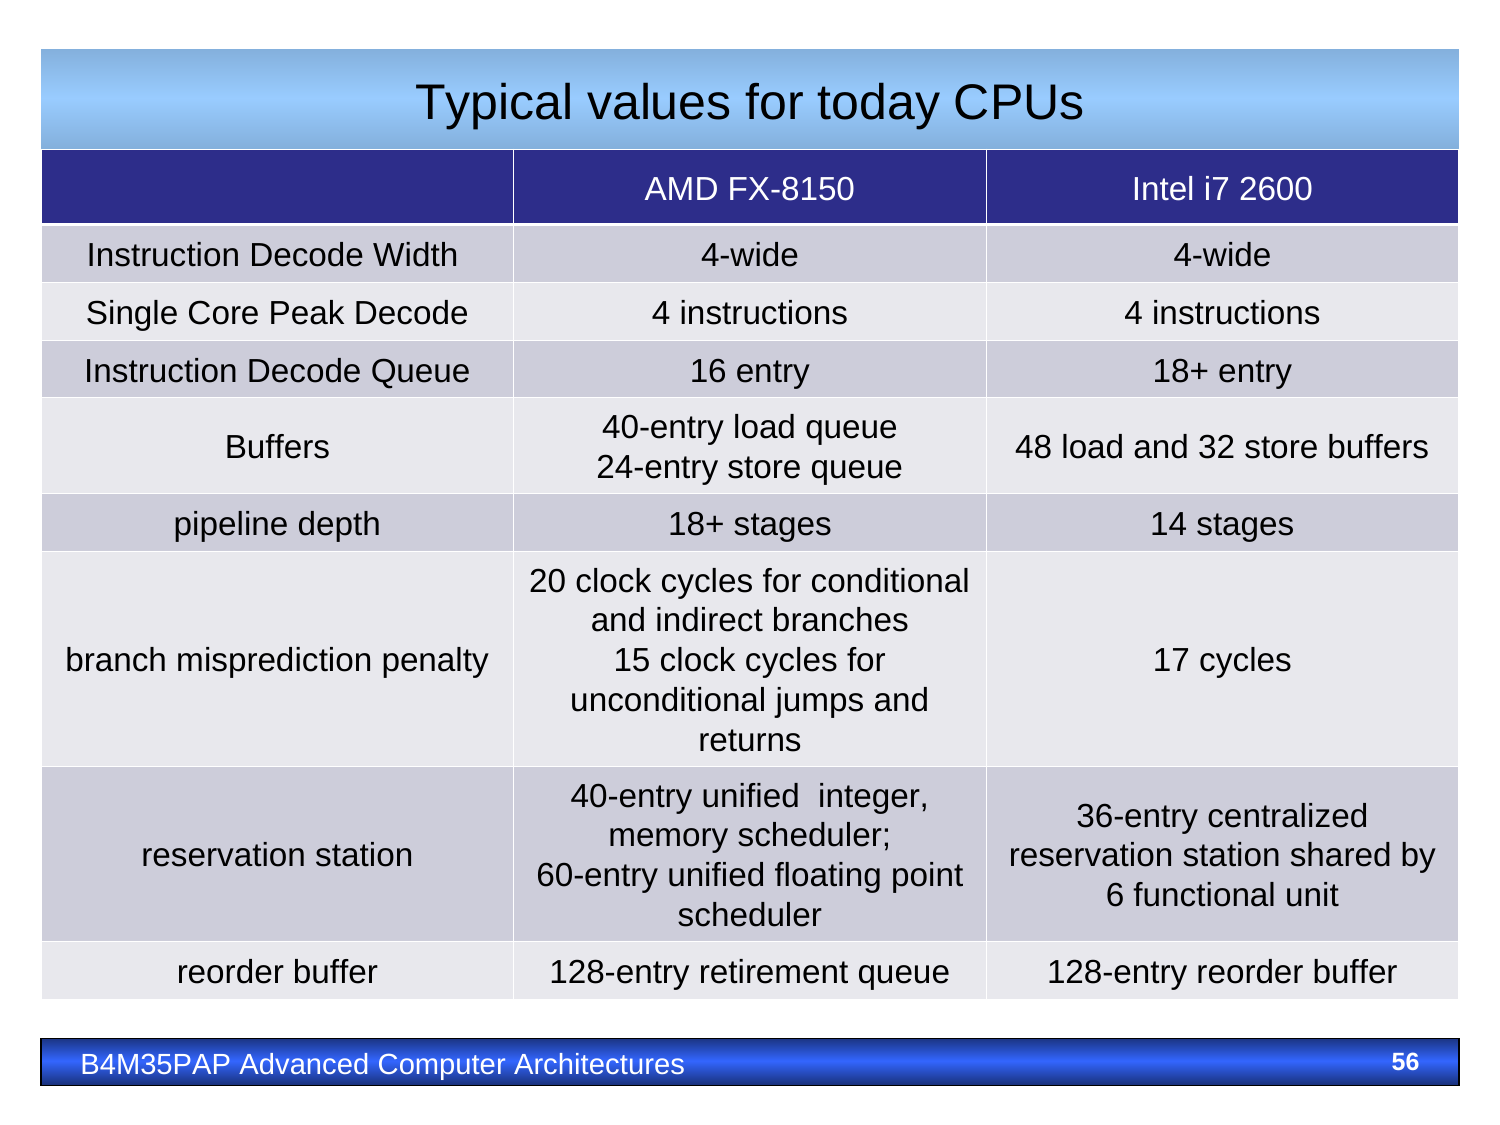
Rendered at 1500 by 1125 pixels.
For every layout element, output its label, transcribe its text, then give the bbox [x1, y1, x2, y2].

table_cell 48 load and 32 store buffers [987, 398, 1458, 493]
title Typical values for today CPUs [41, 49, 1459, 149]
table_cell 4 instructions [987, 283, 1458, 340]
table_cell Instruction Decode Queue [42, 341, 513, 397]
table_cell 4 instructions [514, 283, 986, 340]
table_cell Single Core Peak Decode [42, 283, 513, 340]
table_cell 17 cycles [987, 552, 1458, 766]
table_header AMD FX-8150 [514, 150, 986, 223]
table_cell branch misprediction penalty [42, 552, 513, 766]
table_cell 128-entry retirement queue [514, 942, 986, 999]
table_cell 4-wide [987, 226, 1458, 282]
table_cell Buffers [42, 398, 513, 493]
table_cell 40-entry load queue 24-entry store queue [514, 398, 986, 493]
table_cell 18+ entry [987, 341, 1458, 397]
table_cell 14 stages [987, 494, 1458, 551]
table_header [42, 150, 513, 223]
table_cell 18+ stages [514, 494, 986, 551]
table_cell 40-entry unified integer, memory scheduler; 60-entry unified floating point scheduler [514, 767, 986, 941]
table_cell pipeline depth [42, 494, 513, 551]
table_cell 4-wide [514, 226, 986, 282]
table_cell reservation station [42, 767, 513, 941]
table_cell reorder buffer [42, 942, 513, 999]
table_cell 20 clock cycles for conditional and indirect branches 15 clock cycles for unconditional jumps and returns [514, 552, 986, 766]
table_cell 128-entry reorder buffer [987, 942, 1458, 999]
table_cell Instruction Decode Width [42, 226, 513, 282]
table_header Intel i7 2600 [987, 150, 1458, 223]
table_cell 36-entry centralized reservation station shared by 6 functional unit [987, 767, 1458, 941]
table_cell 16 entry [514, 341, 986, 397]
